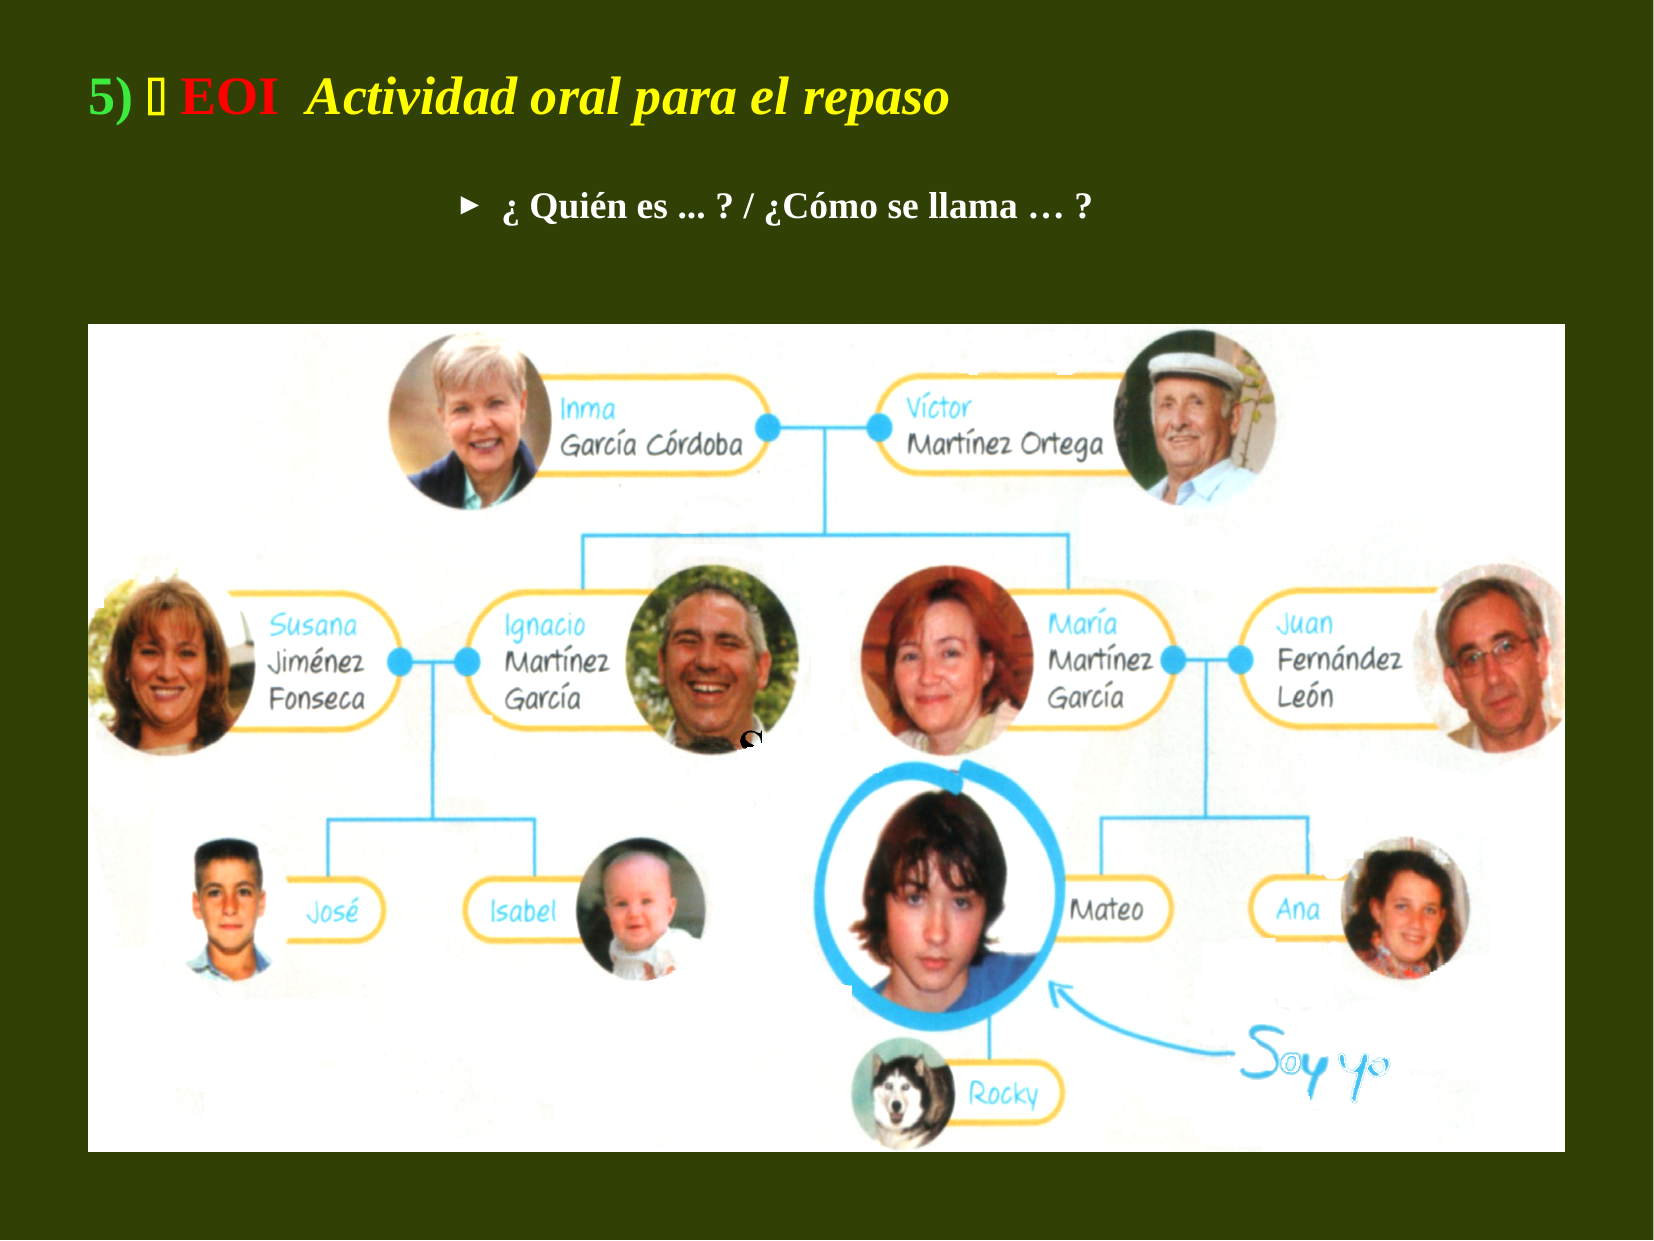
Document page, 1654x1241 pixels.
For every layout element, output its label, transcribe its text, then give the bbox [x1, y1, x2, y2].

picture [88, 324, 1565, 1152]
text_box  ¿ Quién es ... ? / ¿Cómo se llama … ? [442, 177, 1152, 235]
text_box 5)  EOI Actividad oral para el repaso [73, 59, 1565, 207]
